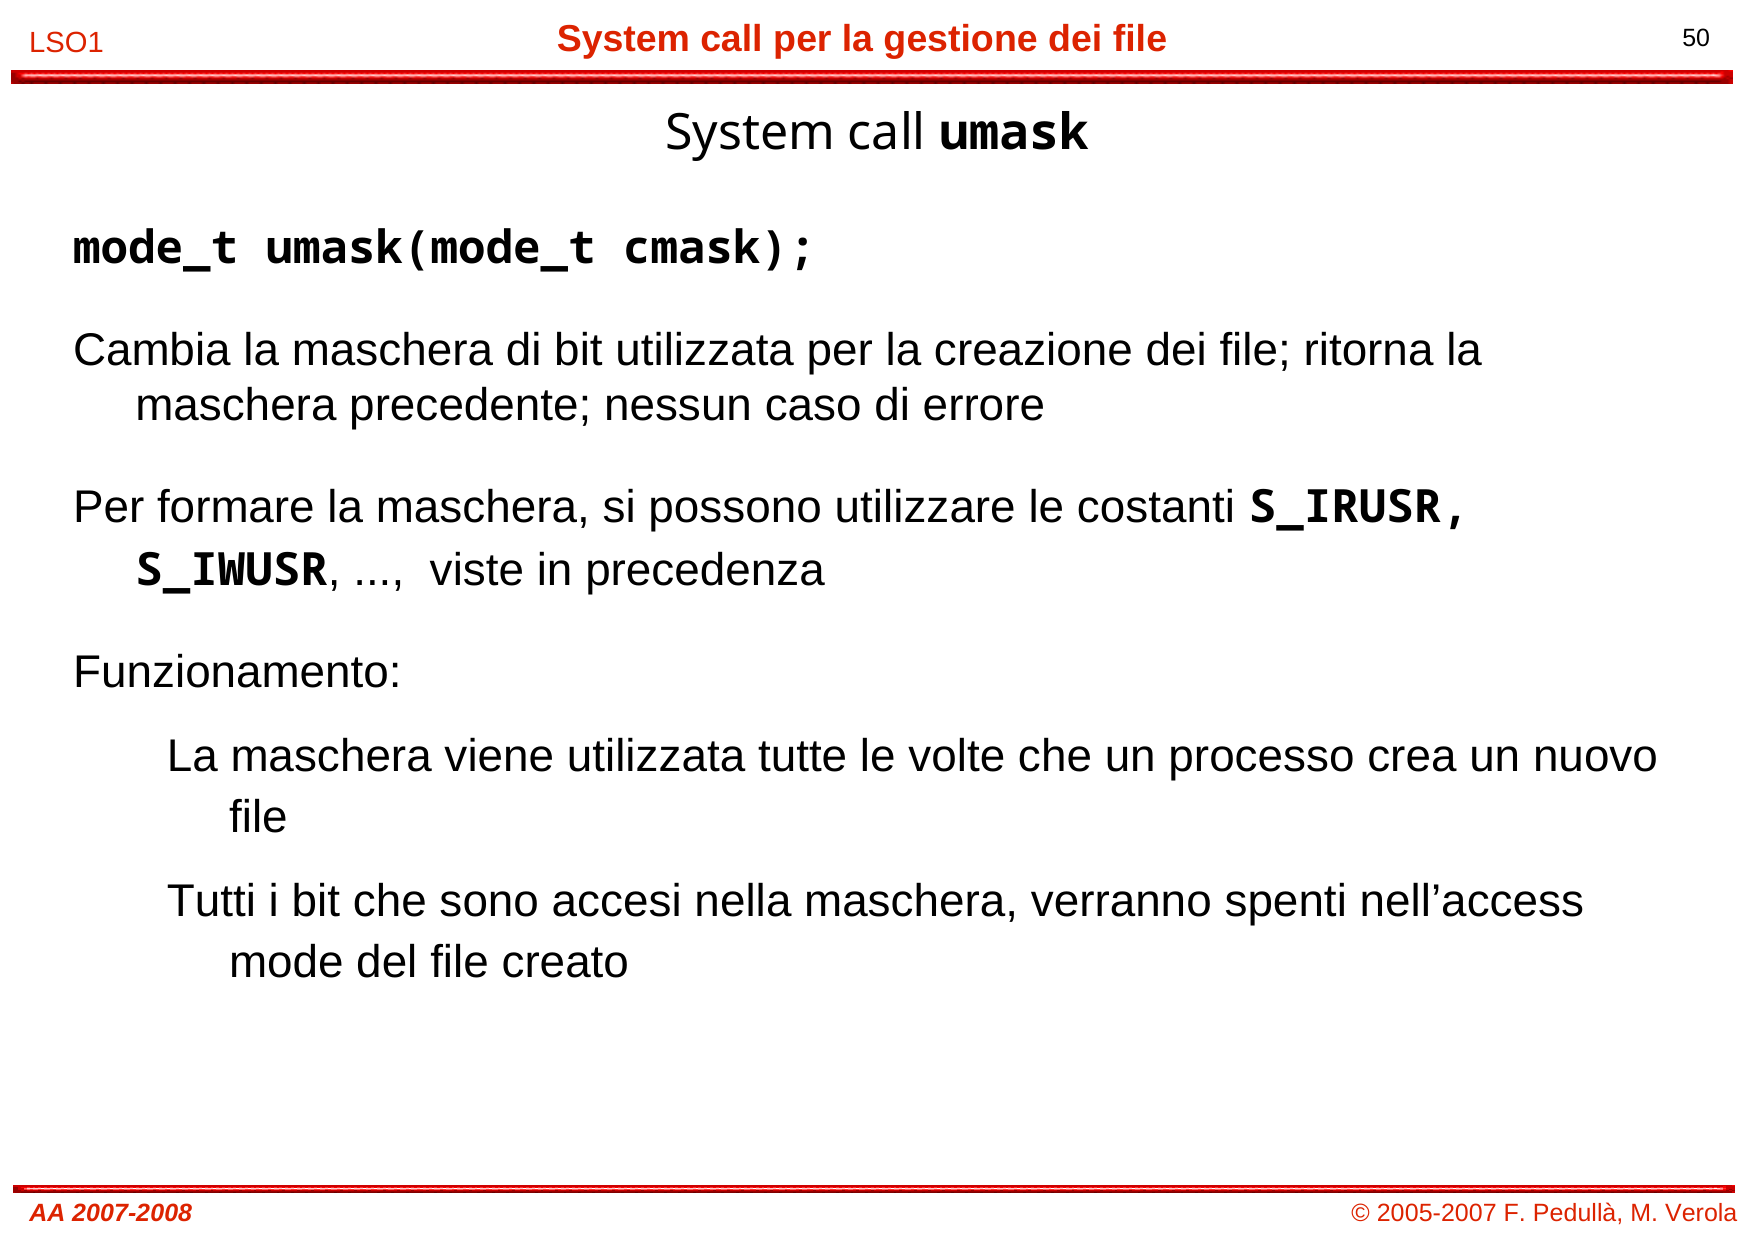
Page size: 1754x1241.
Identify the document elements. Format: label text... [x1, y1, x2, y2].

picture [13, 1185, 1735, 1193]
list mode_t umask(mode_t cmask); Cambia la maschera di bit utilizzata per la creazione dei file; ritorna la maschera precedente; nessun caso di errore Per formare la maschera, si possono utilizzare le costanti S_IRUSR, S_IWUSR, ..., viste in precedenza Funzionamento: La maschera viene utilizzata tutte le volte che un processo crea un nuovo file Tutti i bit che sono accesi nella maschera, verranno spenti nell’access mode del file creato [58, 206, 1696, 1094]
title System call umask [436, 84, 1319, 180]
picture [11, 70, 1733, 84]
